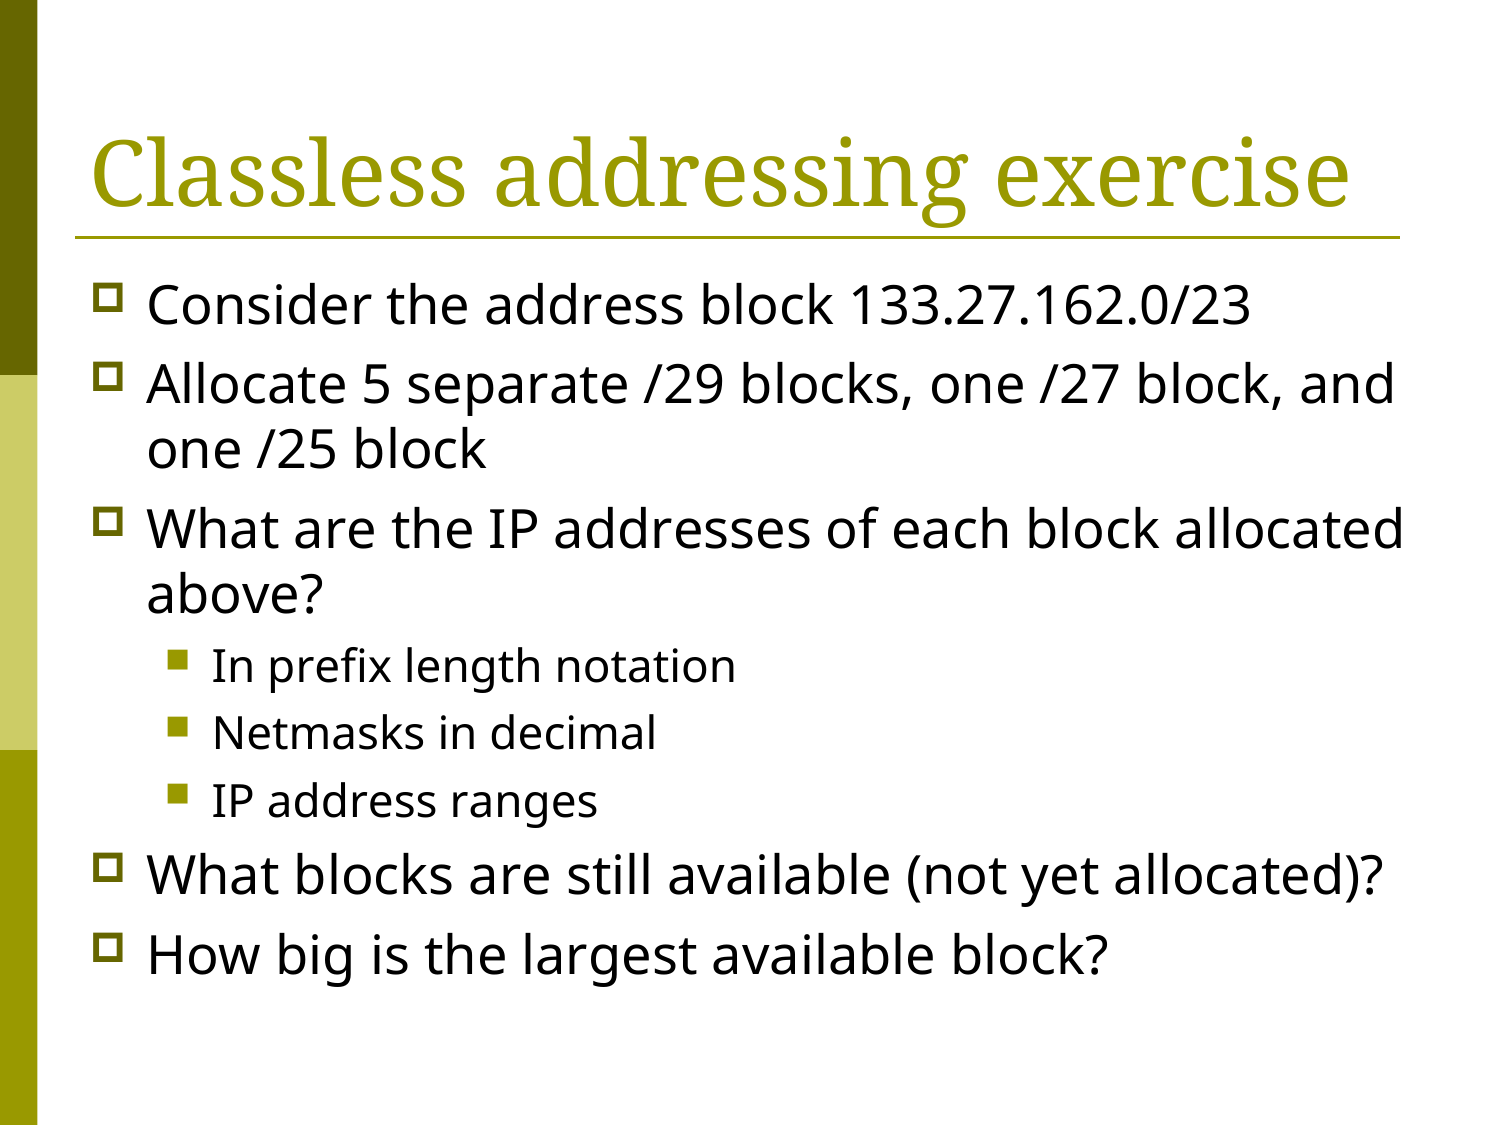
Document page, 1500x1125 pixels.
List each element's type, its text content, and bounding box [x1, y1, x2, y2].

list Consider the address block 133.27.162.0/23 Allocate 5 separate /29 blocks, one /27 block, and one /25 block What are the IP addresses of each block allocated above? In prefix length notation Netmasks in decimal IP address ranges What blocks are still available (not yet allocated)? How big is the largest available block? [75, 262, 1426, 1058]
title Classless addressing exercise [75, 45, 1426, 233]
